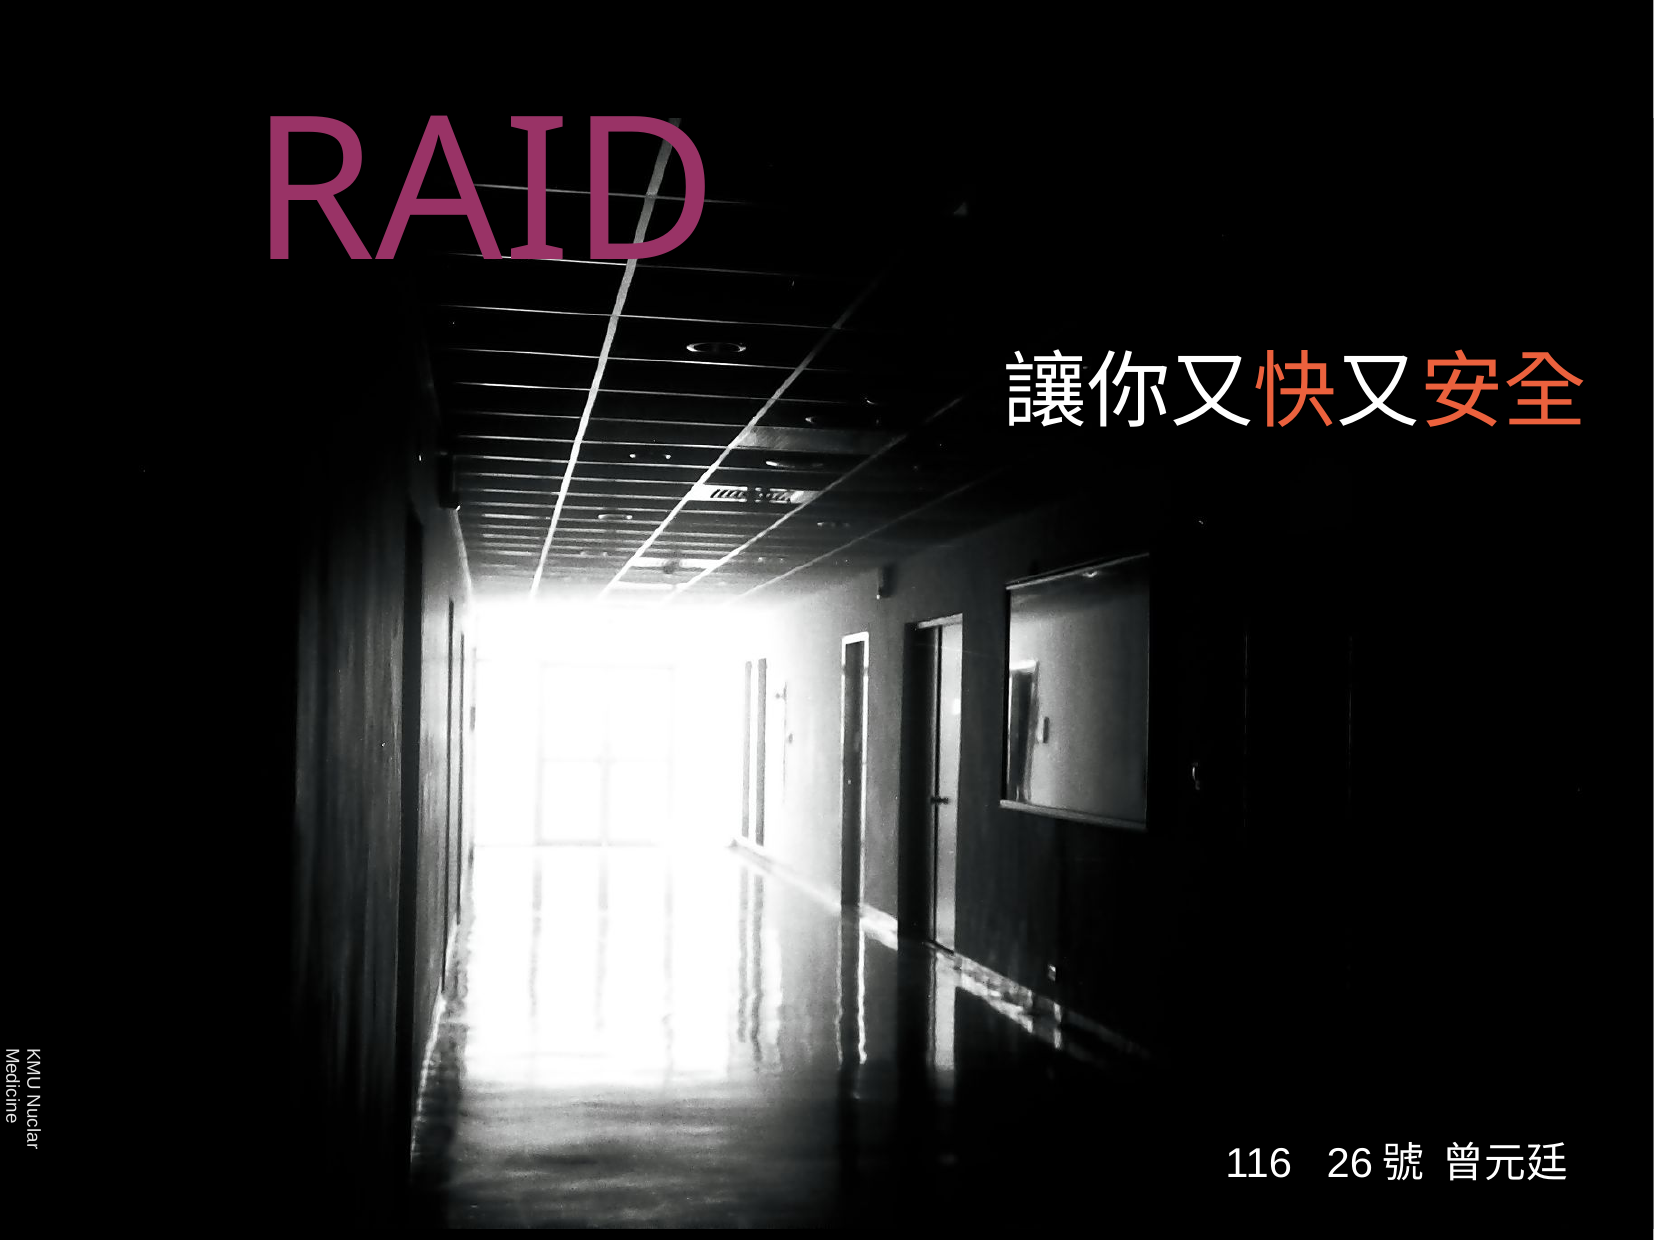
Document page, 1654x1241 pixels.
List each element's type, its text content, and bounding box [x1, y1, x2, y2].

text_box 116 26號 曾元廷 [1210, 1122, 1625, 1187]
picture [0, 118, 1654, 1229]
subtitle 讓你又快又安全 [1003, 236, 1601, 533]
title RAID [82, 40, 886, 323]
